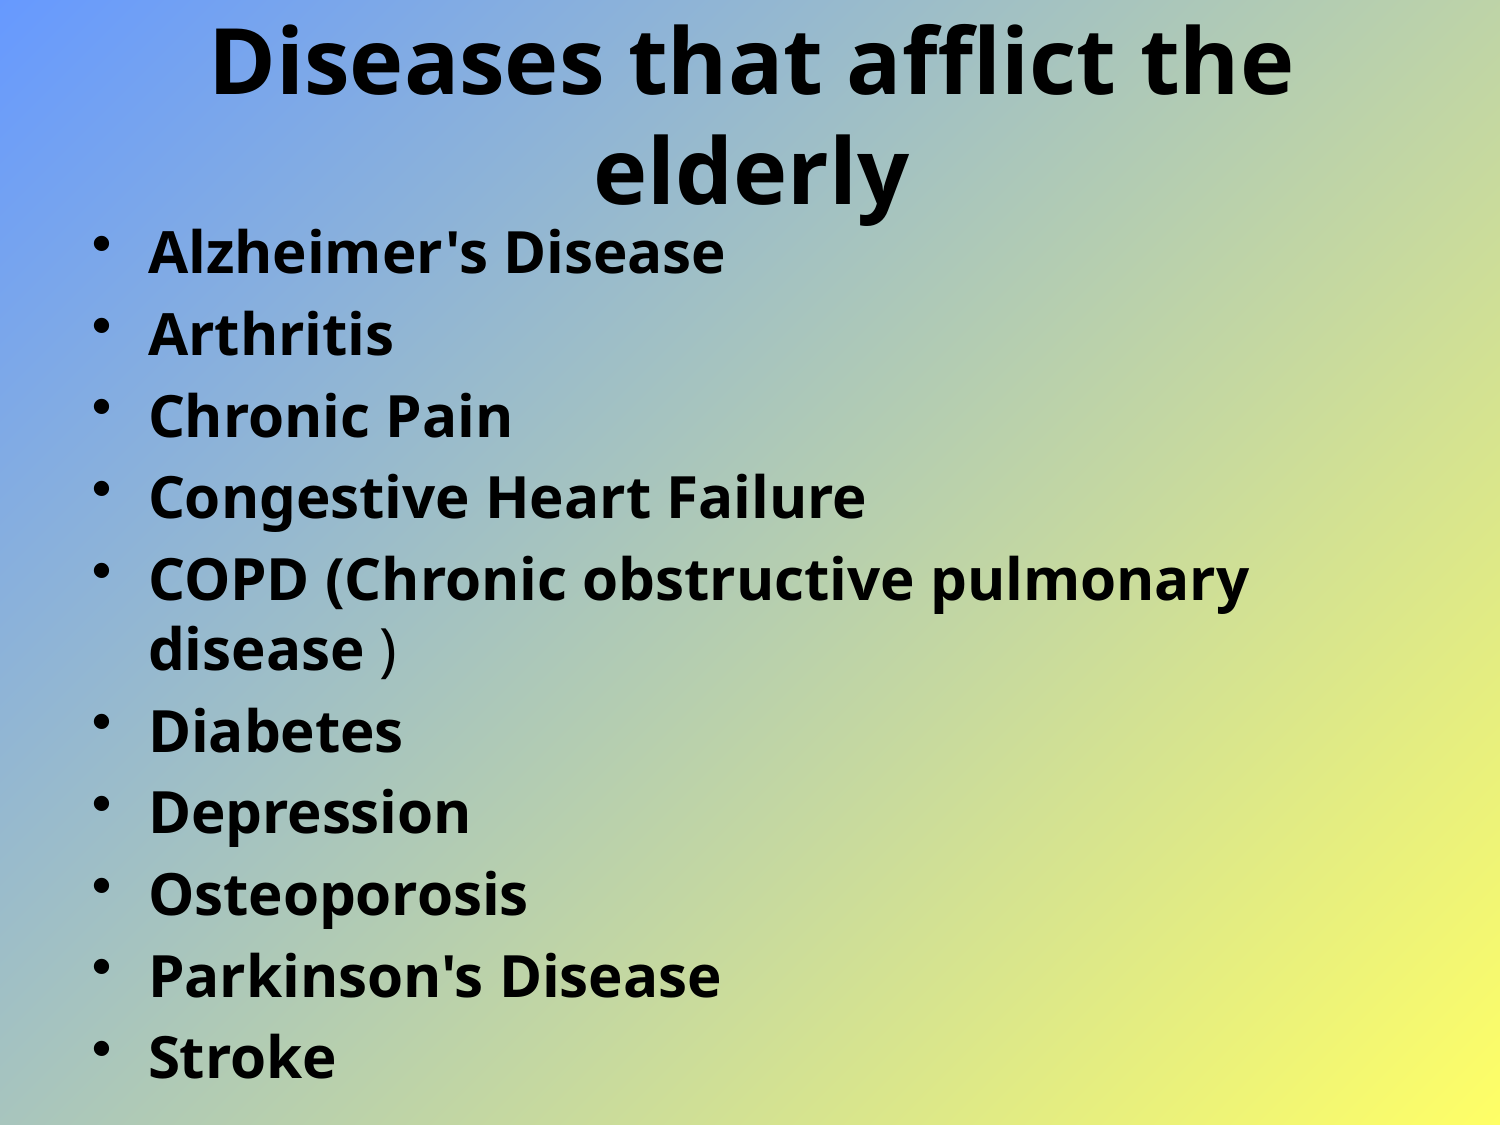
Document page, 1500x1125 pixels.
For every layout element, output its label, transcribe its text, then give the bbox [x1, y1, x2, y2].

title Diseases that afflict the elderly [76, 19, 1427, 207]
list Alzheimer's Disease Arthritis Chronic Pain Congestive Heart Failure COPD (Chronic obstructive pulmonary disease ) Diabetes Depression Osteoporosis Parkinson's Disease Stroke [76, 208, 1427, 1076]
